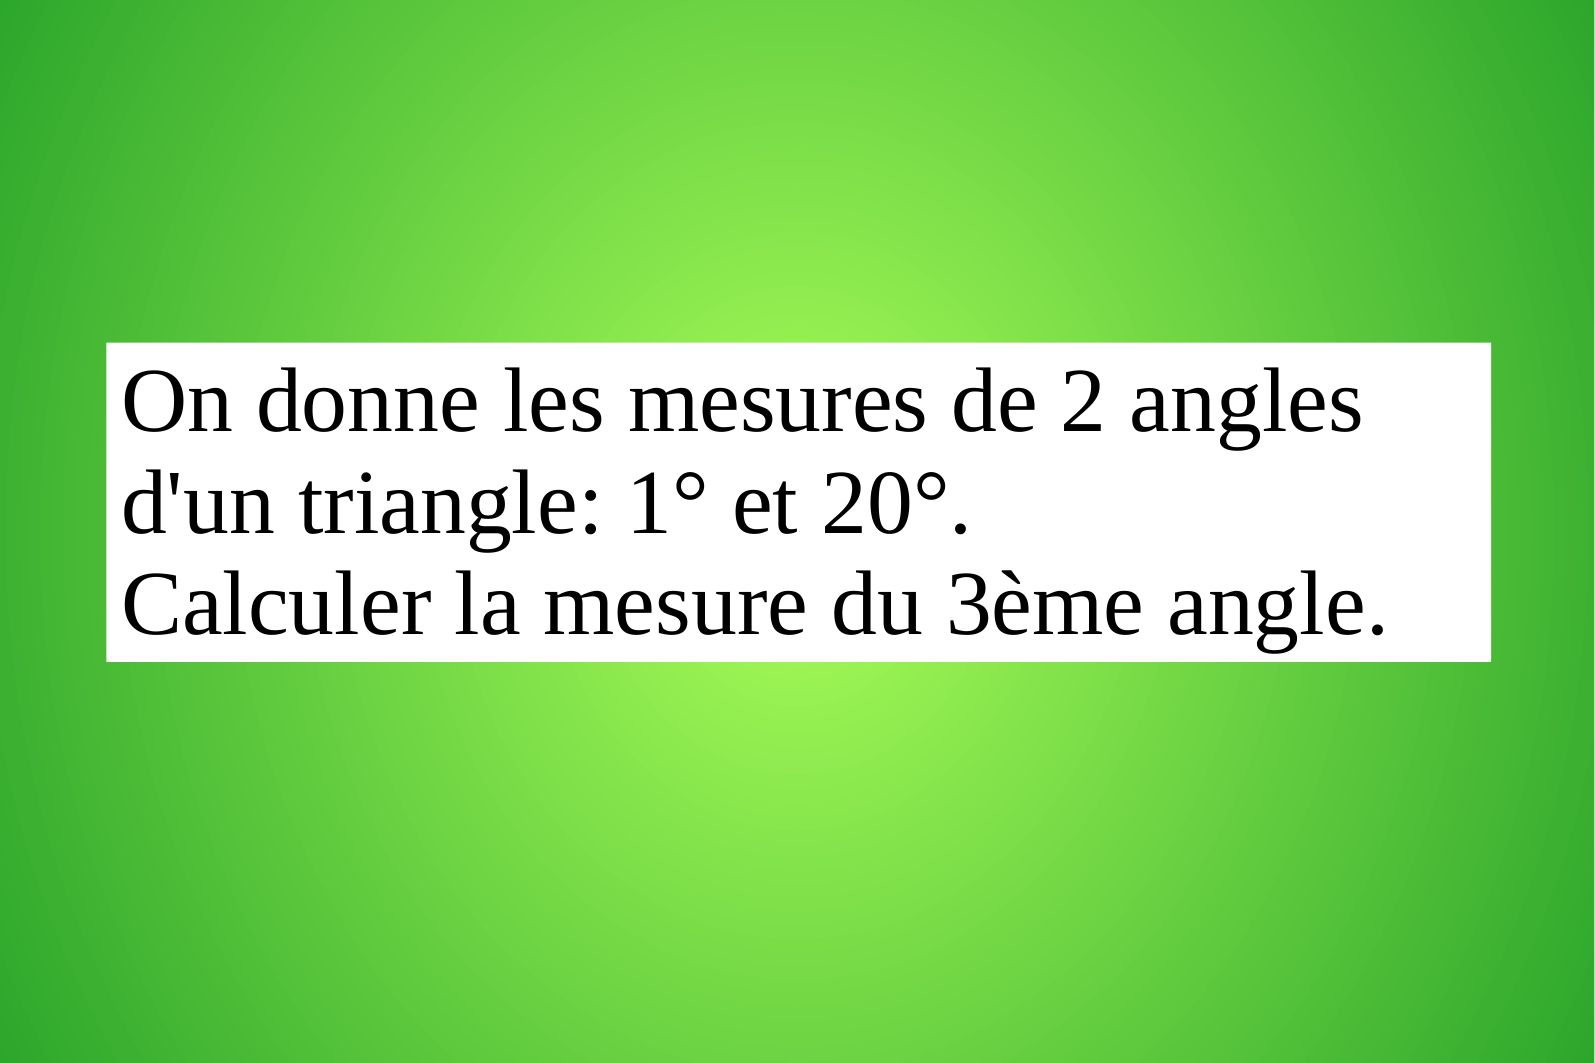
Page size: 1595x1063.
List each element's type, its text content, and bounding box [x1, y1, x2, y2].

picture [0, 0, 1595, 1063]
text_box On donne les mesures de 2 angles d'un triangle: 1° et 20°. Calculer la mesure du 3ème angle. [106, 342, 1492, 662]
